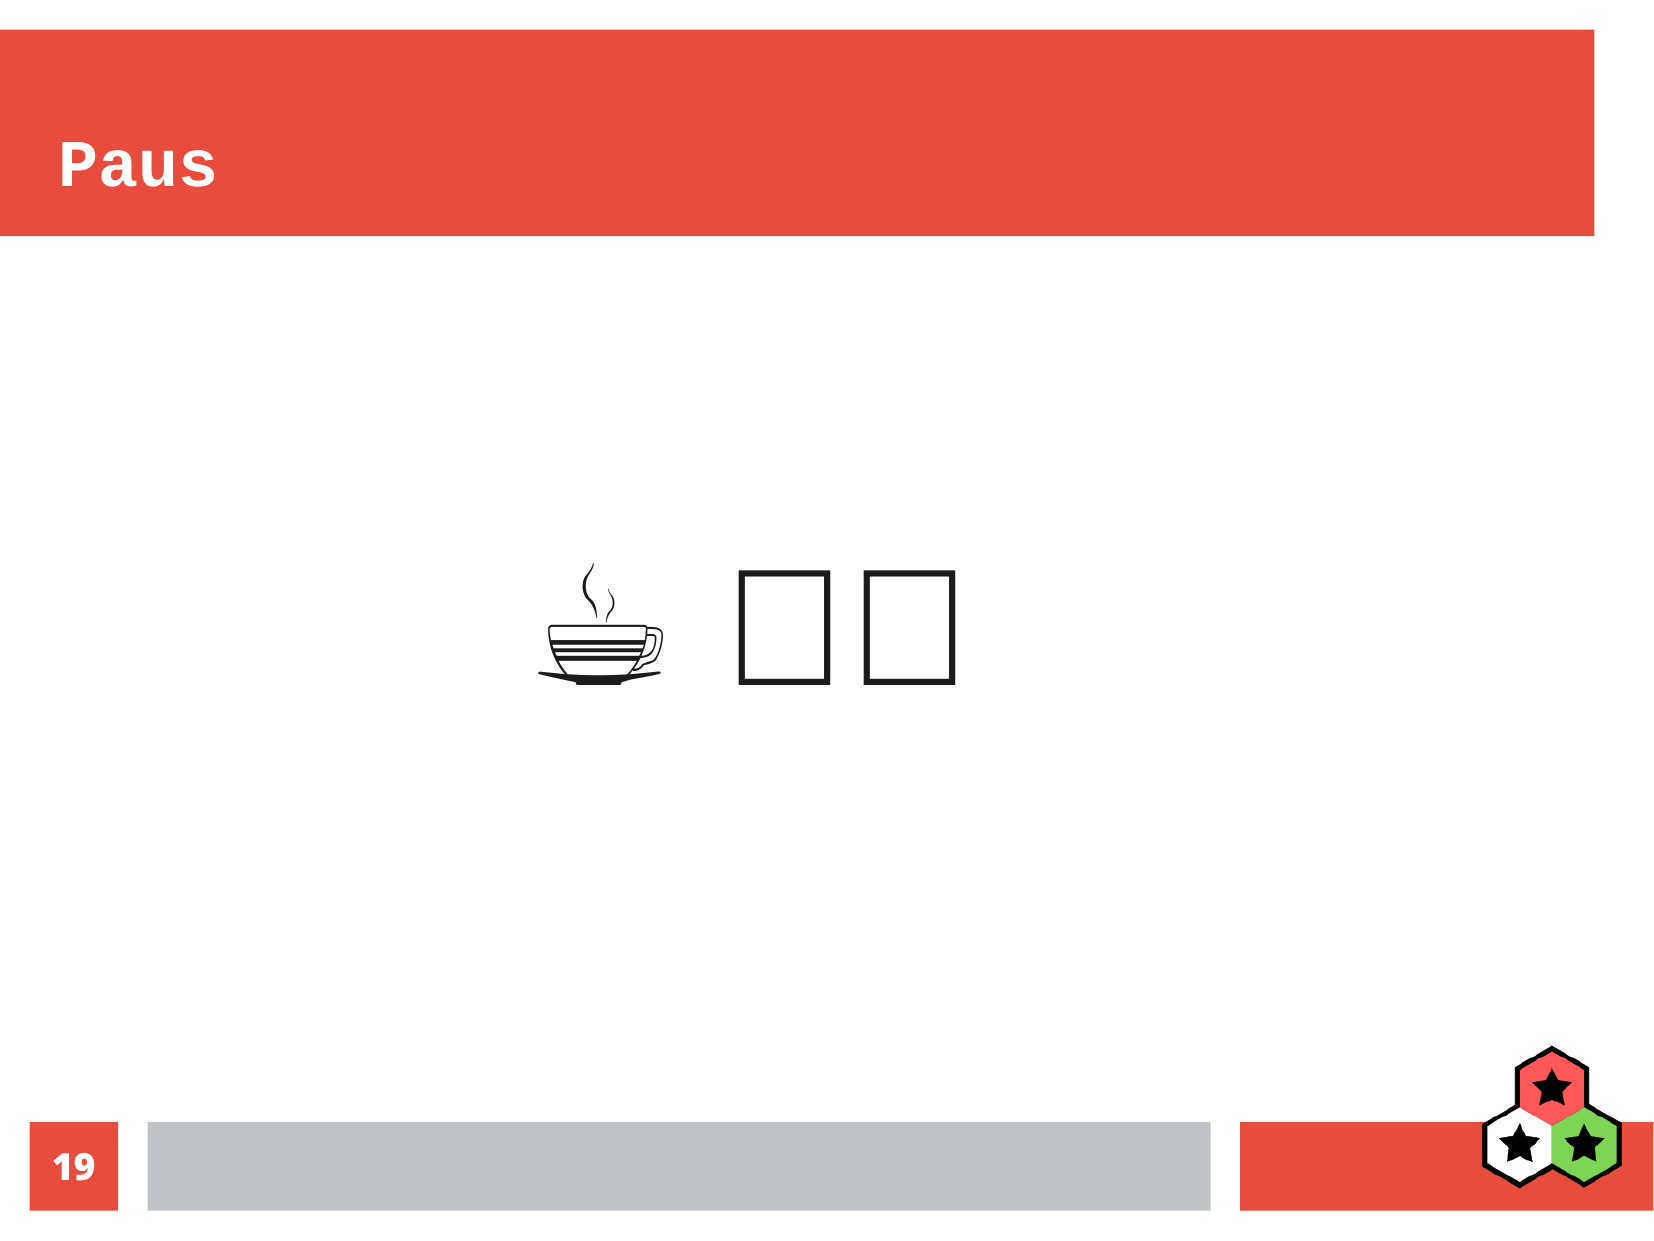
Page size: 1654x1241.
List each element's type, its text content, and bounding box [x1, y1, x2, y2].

title Paus [59, 59, 1595, 207]
picture [1463, 1028, 1640, 1205]
list ☕ 🏃‍🕺💃 [59, 324, 1565, 1093]
